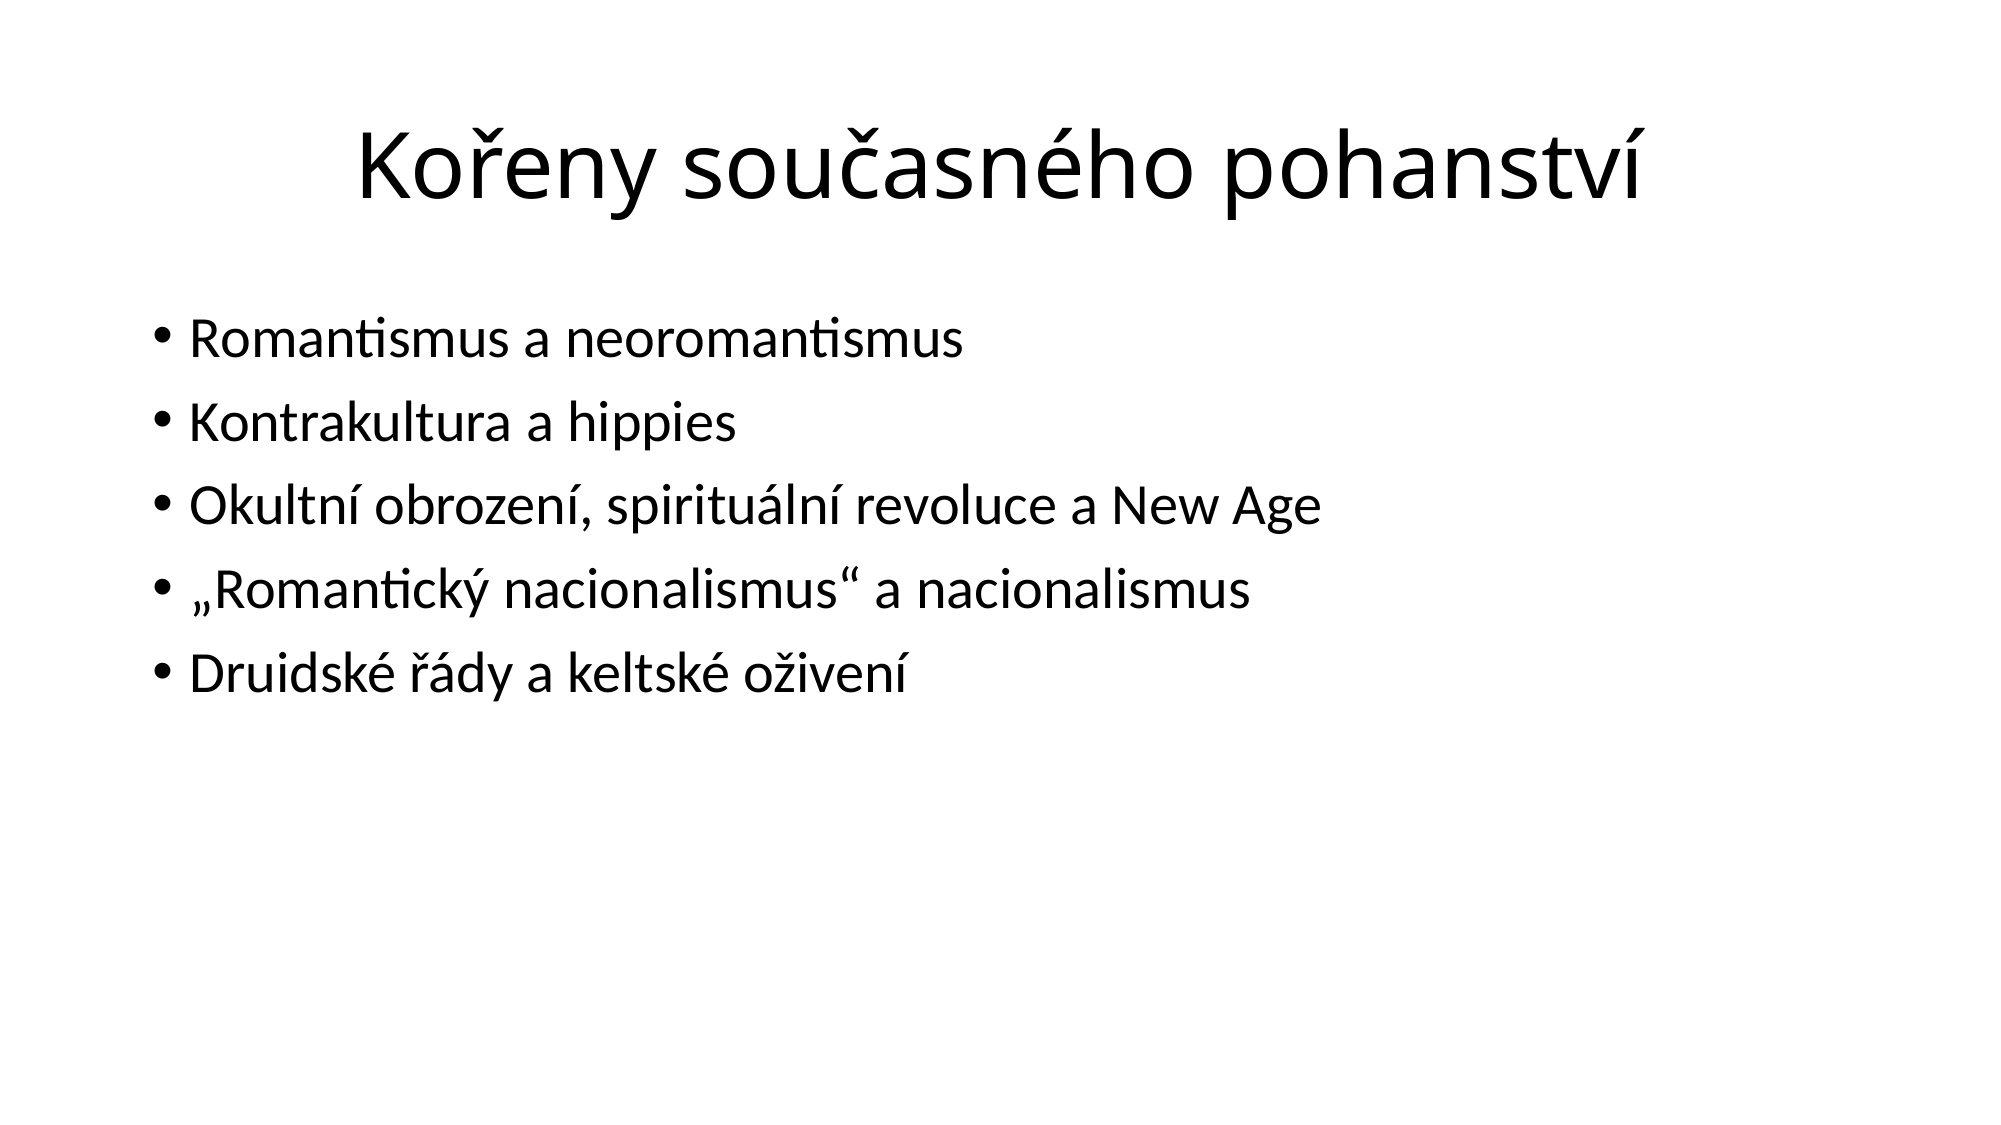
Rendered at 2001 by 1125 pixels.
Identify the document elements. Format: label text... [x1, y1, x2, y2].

title Kořeny současného pohanství [137, 59, 1863, 278]
list Romantismus a neoromantismus Kontrakultura a hippies Okultní obrození, spirituální revoluce a New Age „Romantický nacionalismus“ a nacionalismus Druidské řády a keltské oživení [137, 299, 1863, 1014]
